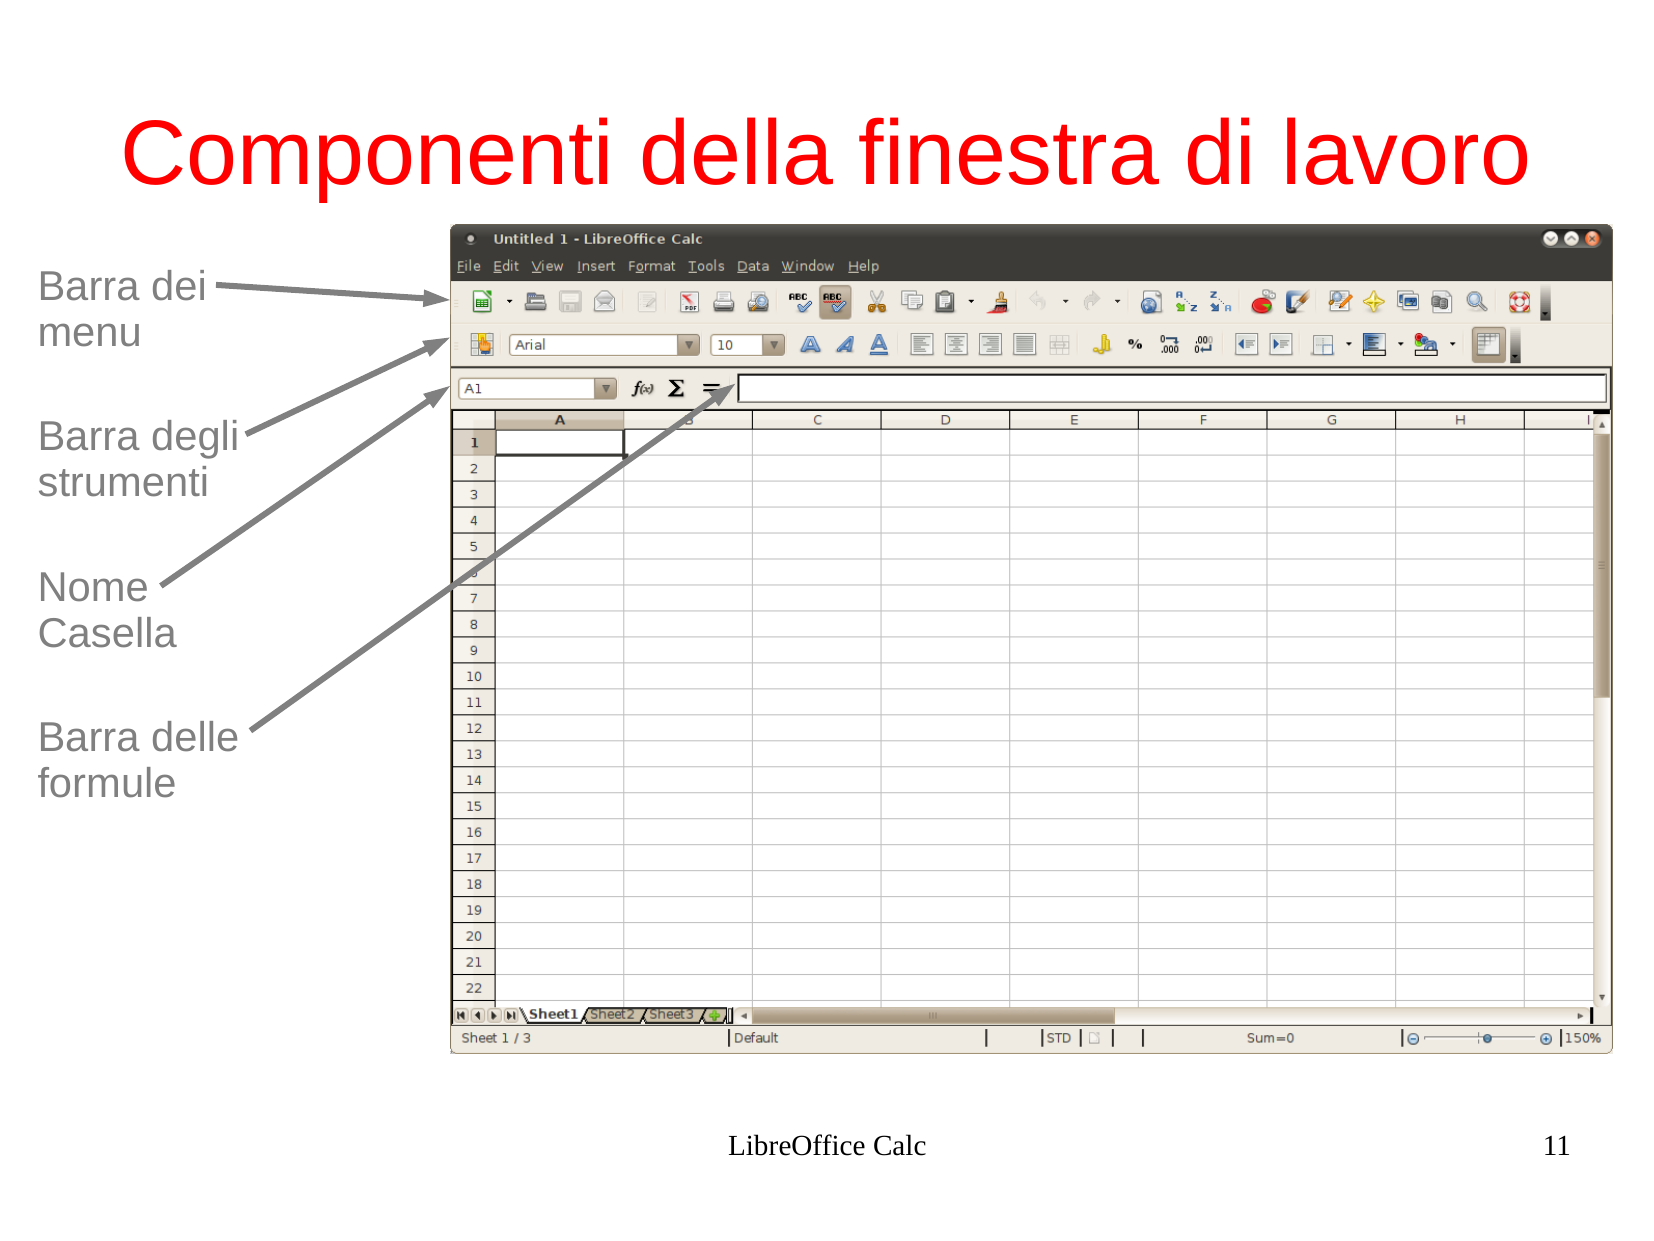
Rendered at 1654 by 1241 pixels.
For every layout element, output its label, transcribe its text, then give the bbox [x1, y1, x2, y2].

title Componenti della finestra di lavoro [82, 49, 1571, 257]
text_box Barra dei menu [37, 262, 241, 375]
text_box Barra delle formule [37, 713, 280, 826]
picture [450, 224, 1613, 1054]
text_box Barra degli strumenti [37, 412, 280, 525]
text_box Nome Casella [37, 563, 204, 676]
